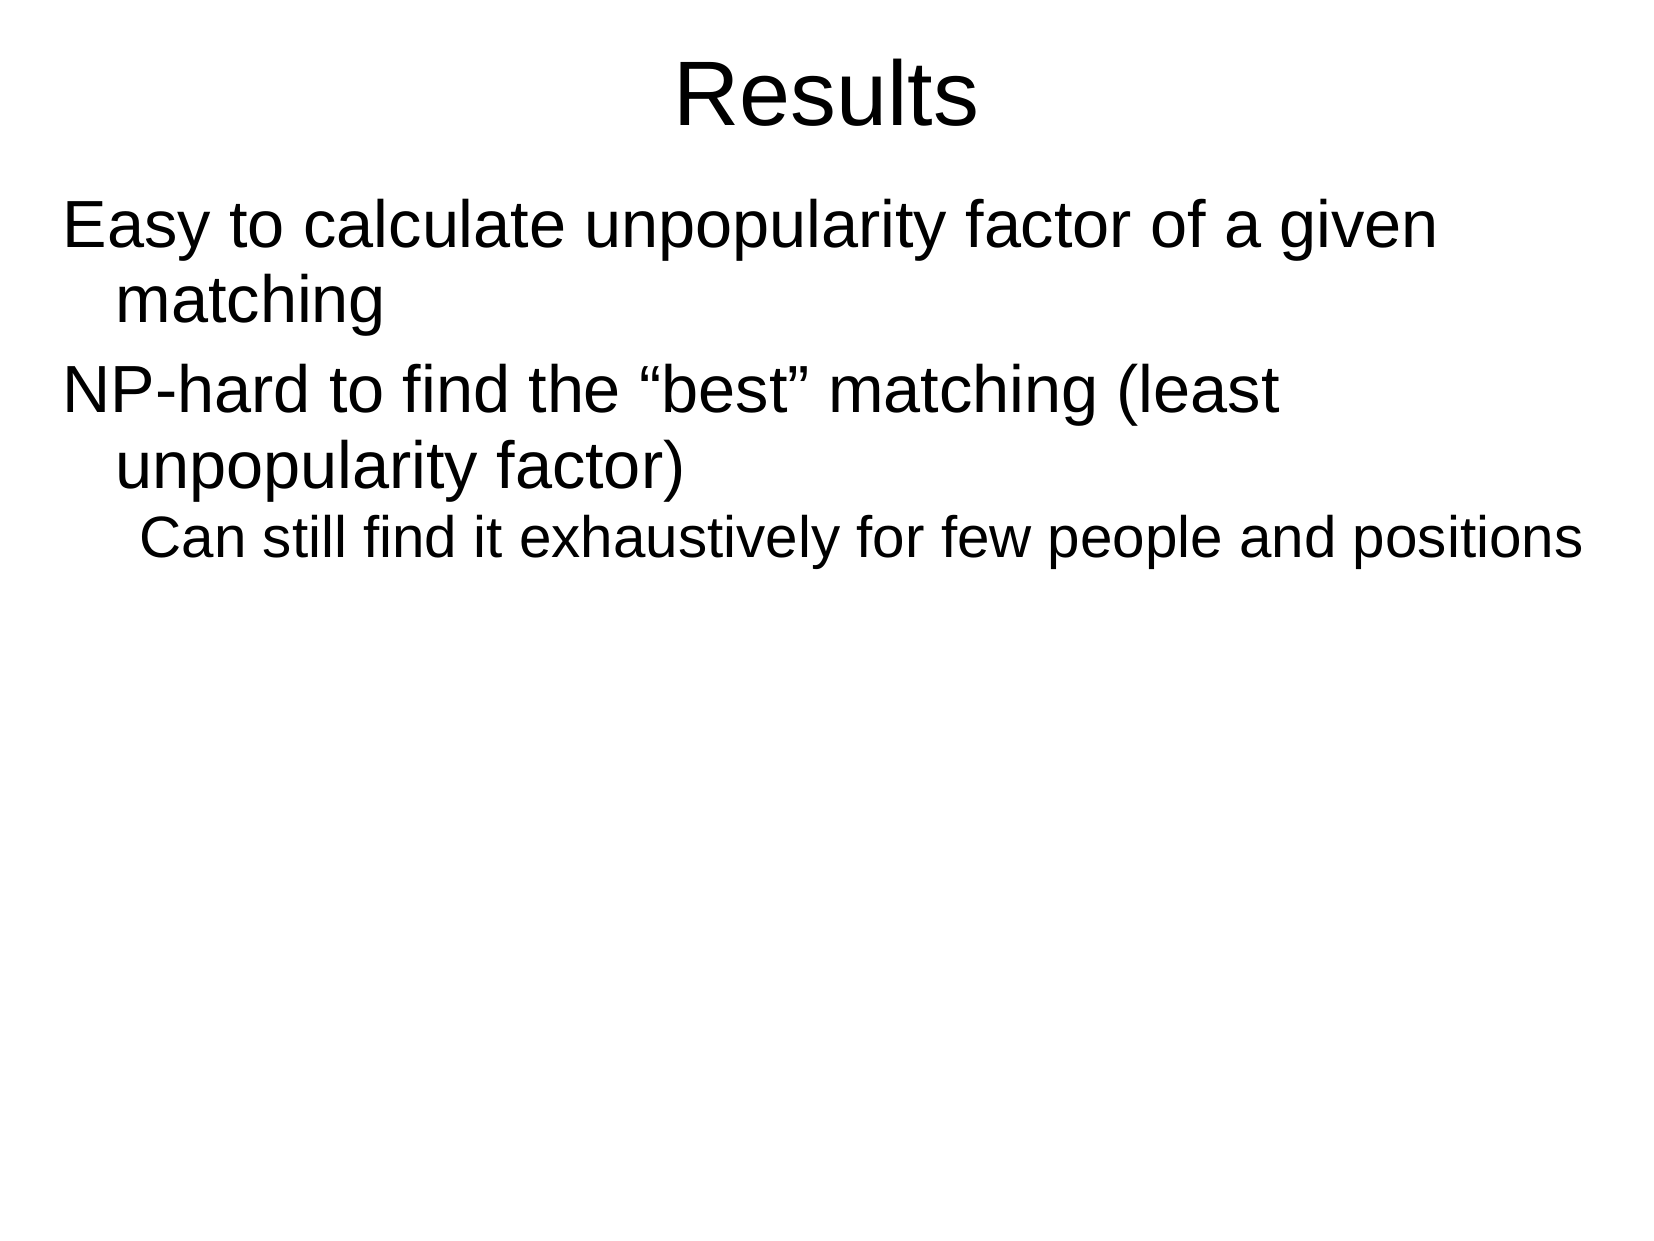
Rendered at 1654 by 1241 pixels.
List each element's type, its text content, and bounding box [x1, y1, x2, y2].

title Results [0, 7, 1654, 181]
list Easy to calculate unpopularity factor of a given matching NP-hard to find the “best” matching (least unpopularity factor)‏ Can still find it exhaustively for few people and positions [45, 187, 1609, 1226]
